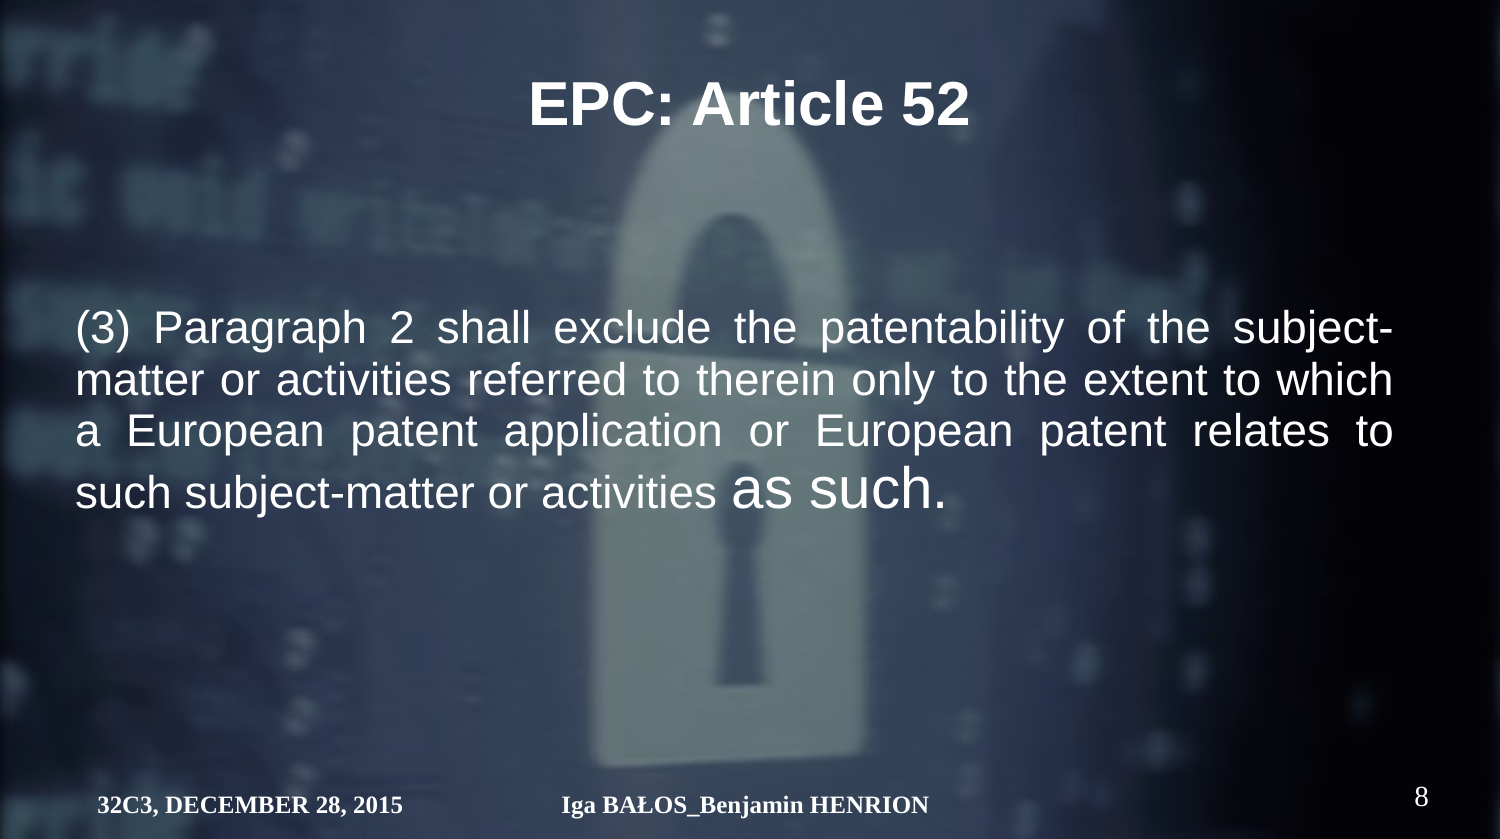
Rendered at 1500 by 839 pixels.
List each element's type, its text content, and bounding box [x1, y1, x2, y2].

subtitle (3) Paragraph 2 shall exclude the patentability of the subject-matter or activities referred to therein only to the extent to which a European patent application or European patent relates to such subject-matter or activities as such. [74, 196, 1395, 839]
picture [0, 0, 1500, 839]
title EPC: Article 52 [74, 33, 1425, 174]
